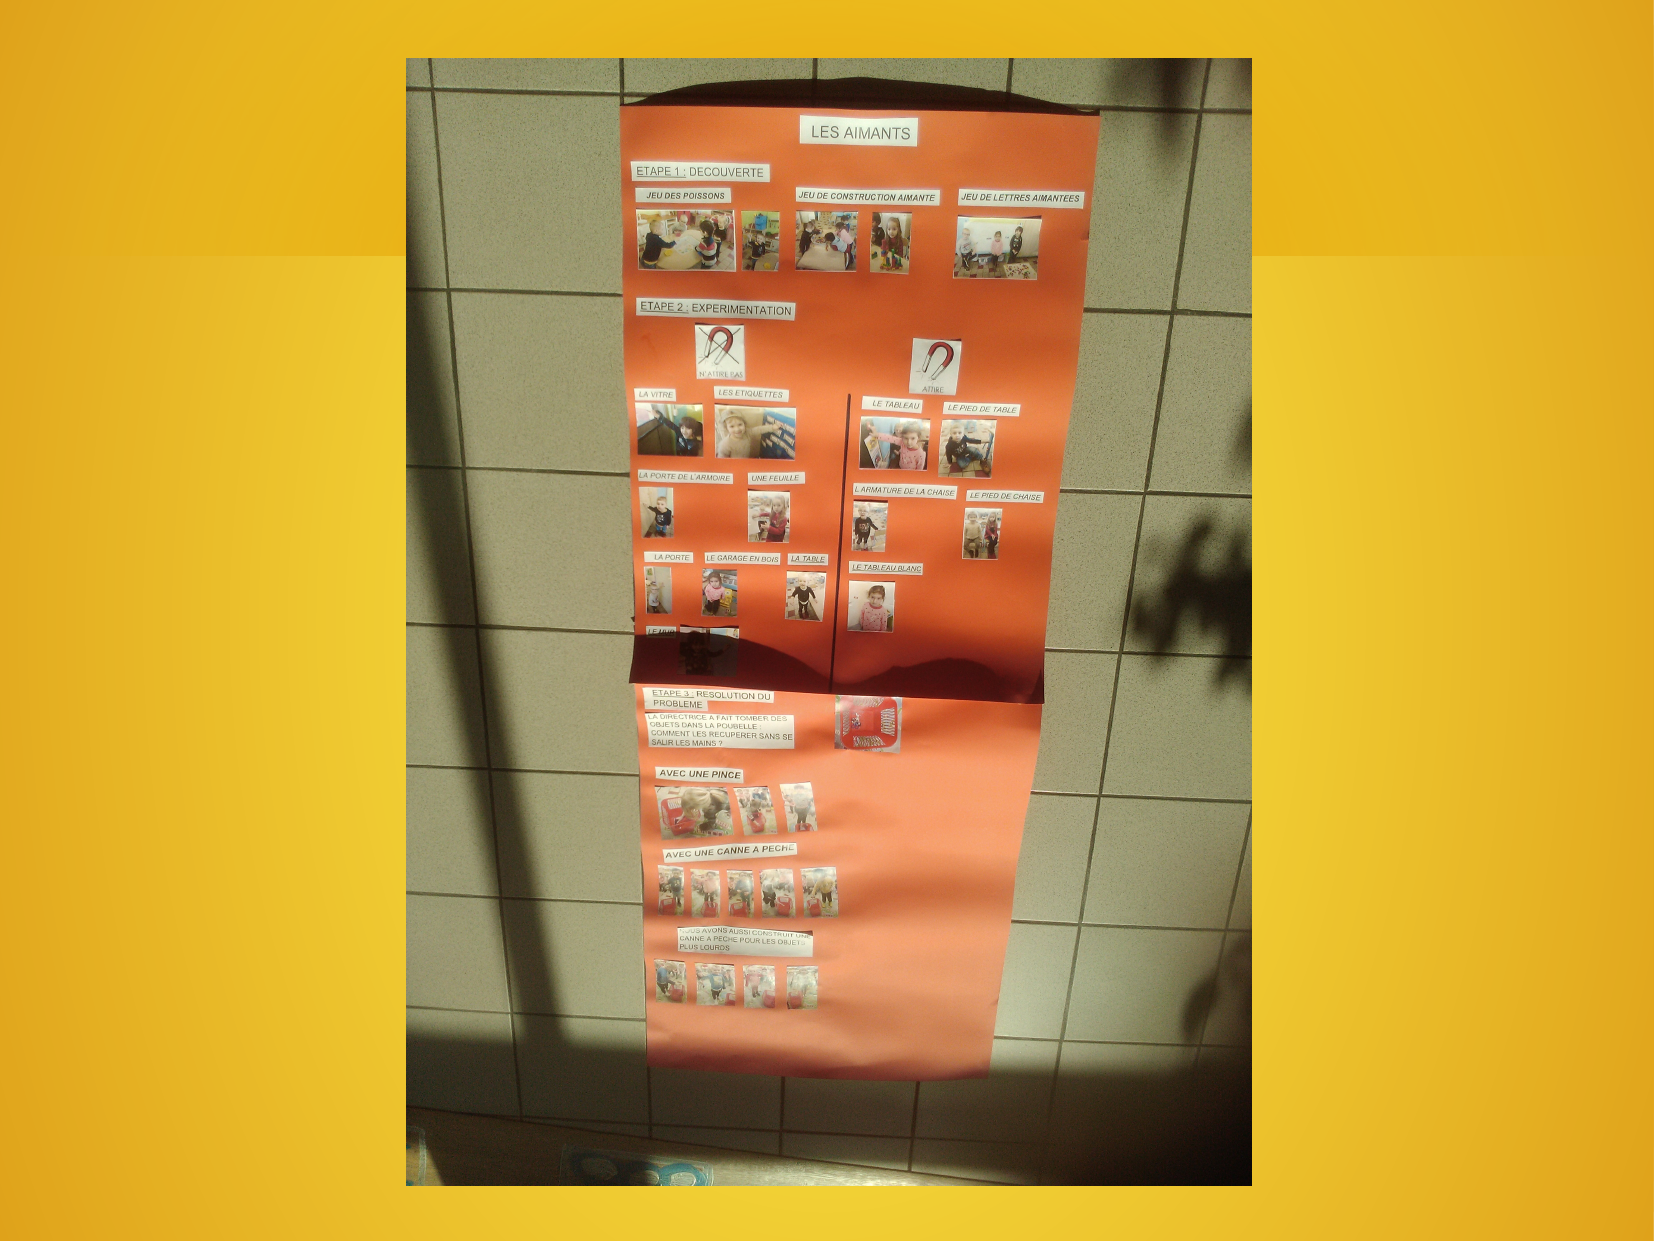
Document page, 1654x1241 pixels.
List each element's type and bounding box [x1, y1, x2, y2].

picture [406, 59, 1252, 1186]
